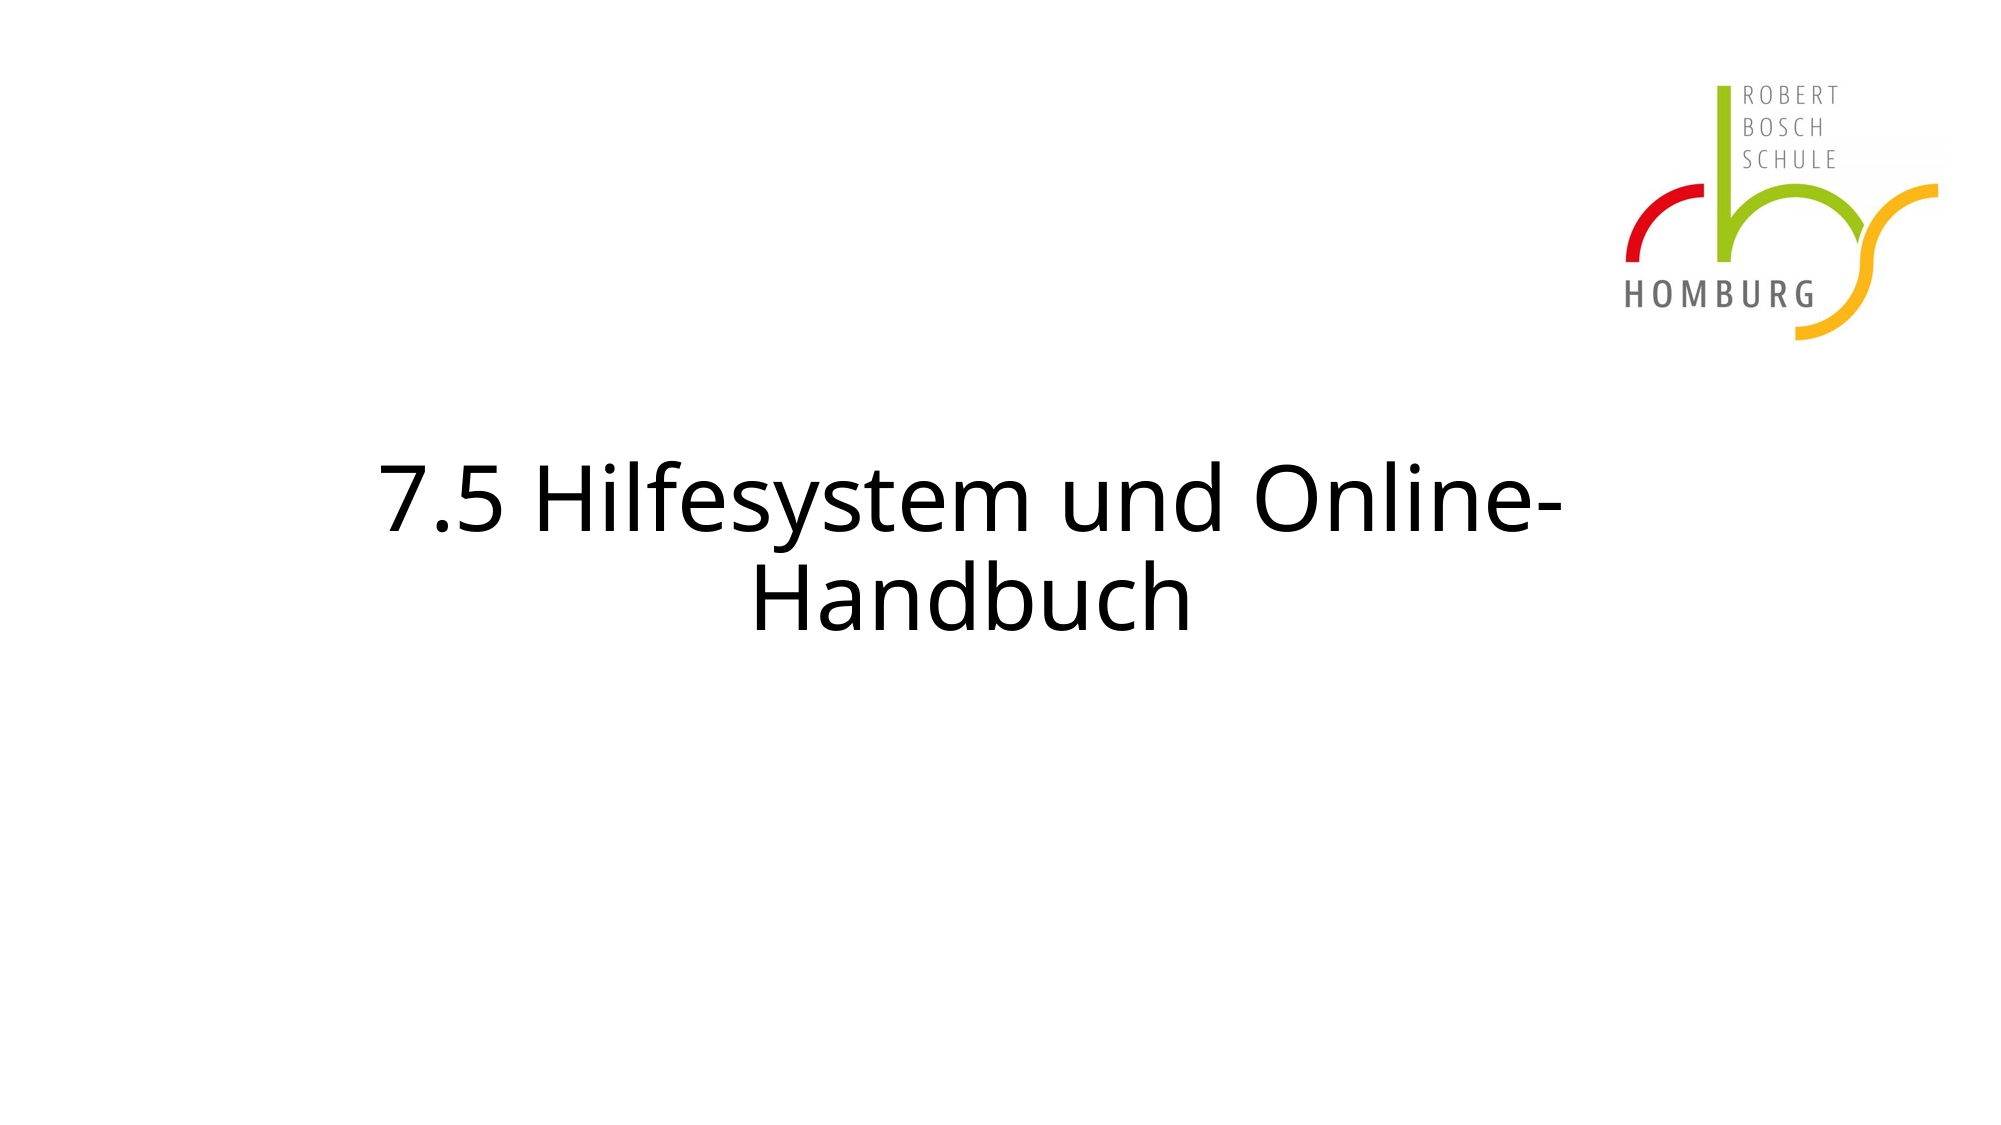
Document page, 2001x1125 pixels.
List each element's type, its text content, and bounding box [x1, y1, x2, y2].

picture [1616, 47, 1948, 379]
text_box 7.5 Hilfesystem und Online-Handbuch [222, 444, 1723, 837]
